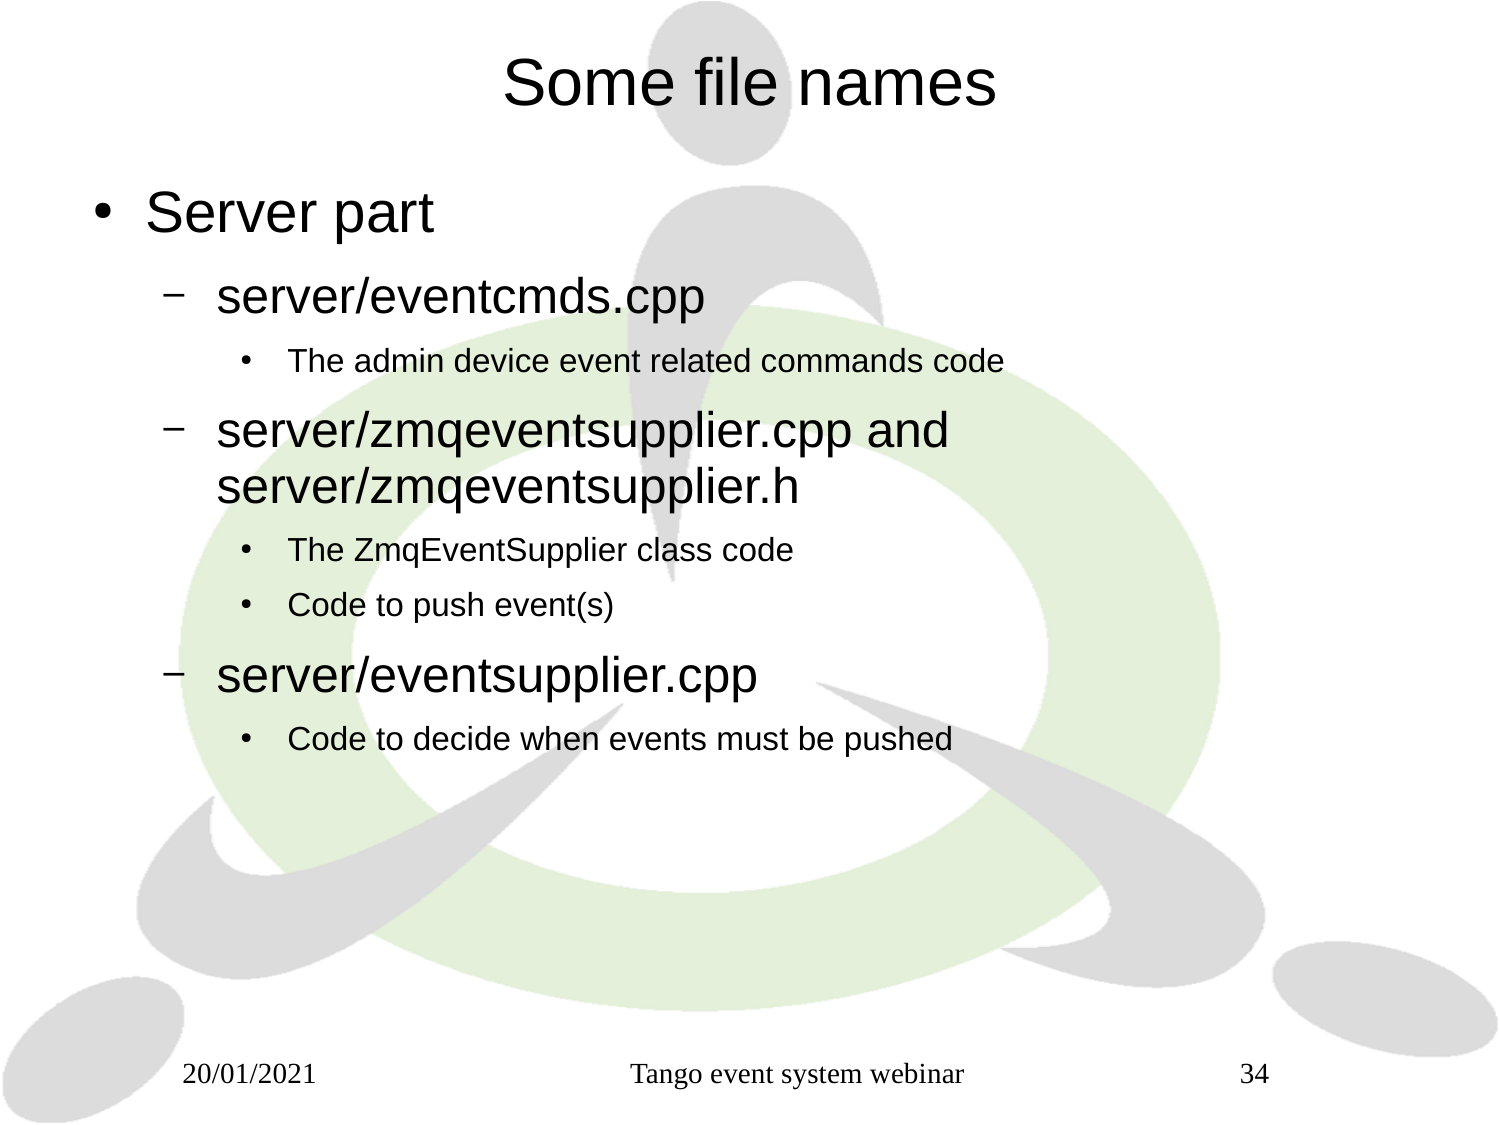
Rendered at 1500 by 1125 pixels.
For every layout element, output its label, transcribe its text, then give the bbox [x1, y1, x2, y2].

picture [0, 0, 1500, 1125]
list Server part server/eventcmds.cpp The admin device event related commands code server/zmqeventsupplier.cpp and server/zmqeventsupplier.h The ZmqEventSupplier class code Code to push event(s) server/eventsupplier.cpp Code to decide when events must be pushed [75, 179, 1425, 991]
title Some file names [75, 29, 1426, 136]
